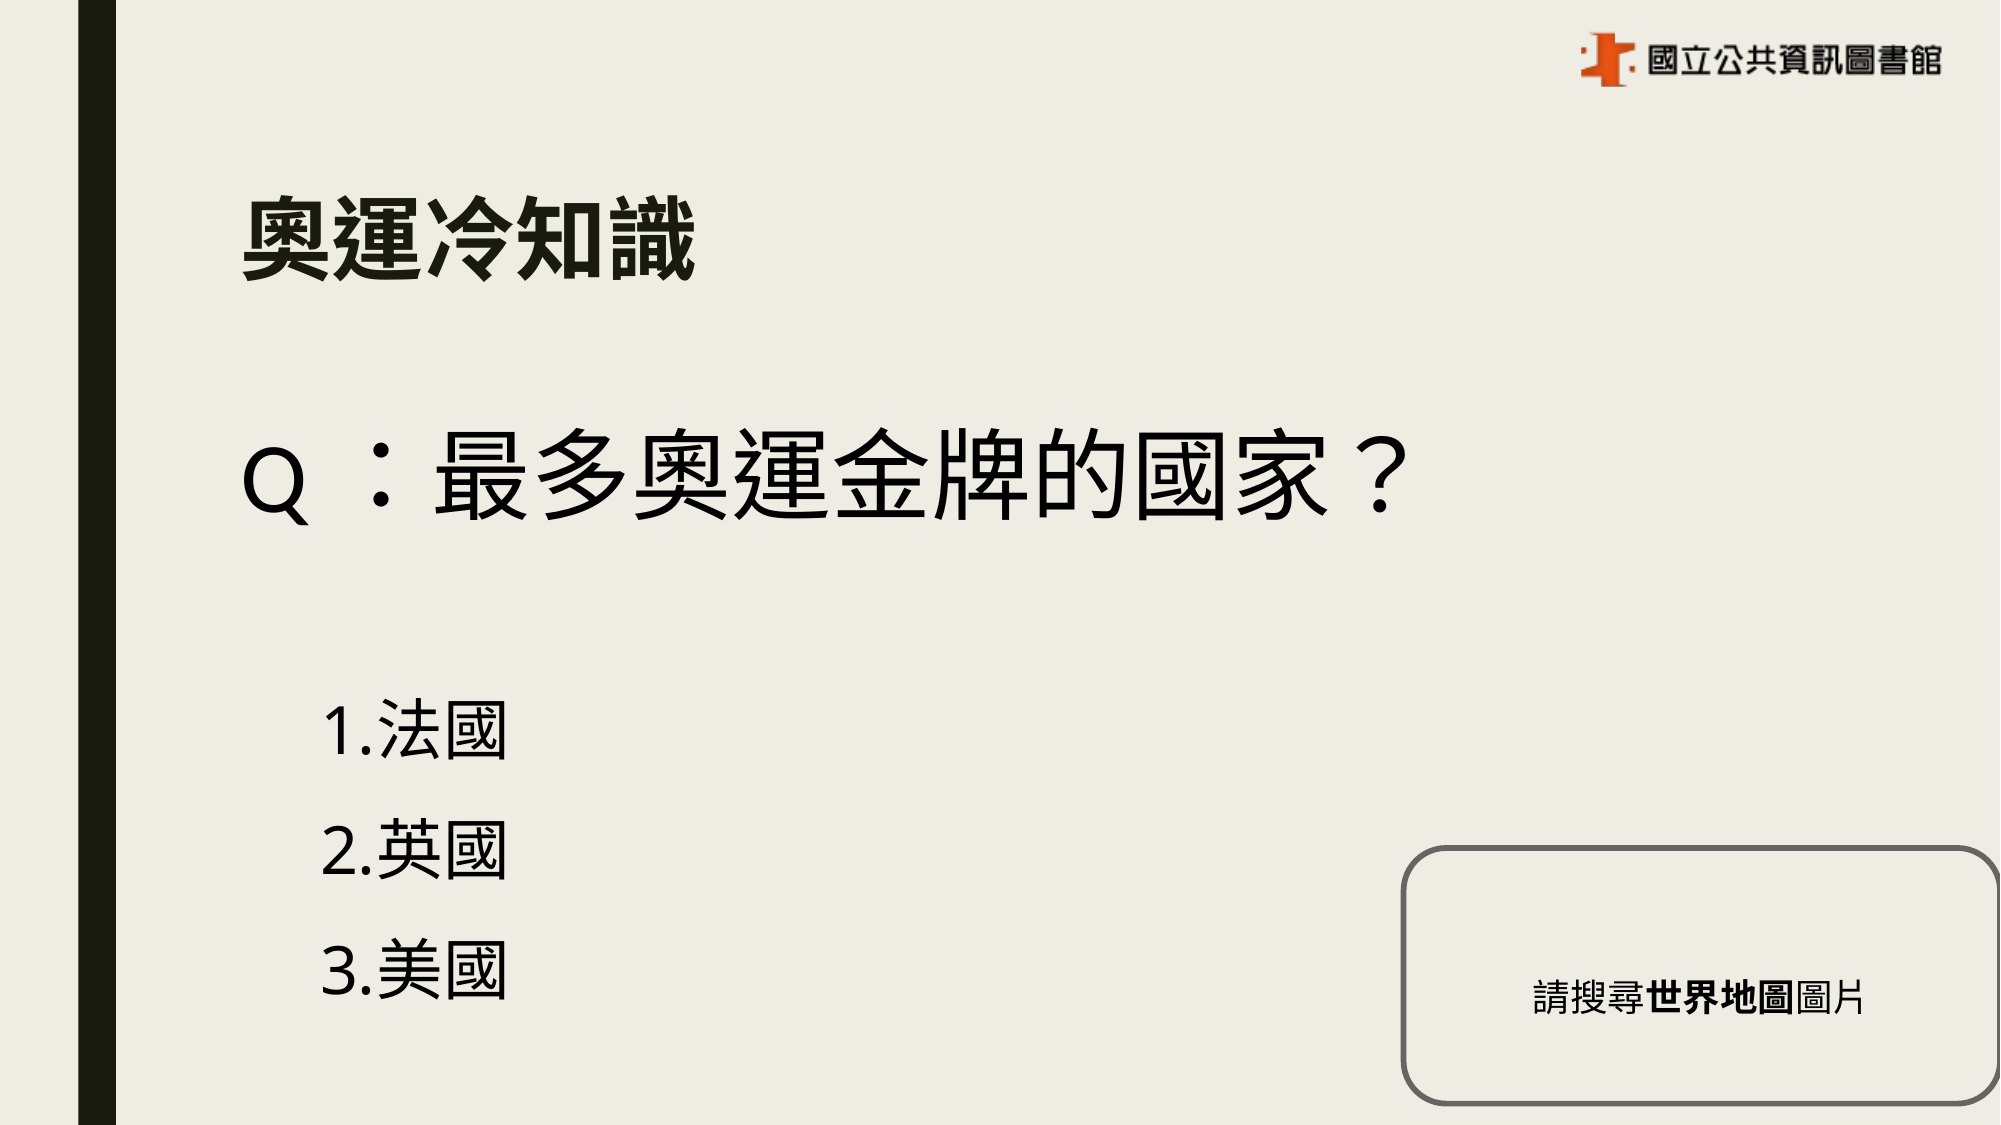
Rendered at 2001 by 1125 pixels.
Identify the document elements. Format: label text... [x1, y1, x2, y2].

text_box 法國 英國 美國 [305, 640, 638, 1015]
picture [1571, 26, 1951, 93]
title 奧運冷知識 [225, 64, 1951, 308]
text_box 請搜尋世界地圖圖片 [1407, 965, 1997, 1027]
text_box Q：最多奧運金牌的國家？ [225, 345, 1950, 780]
